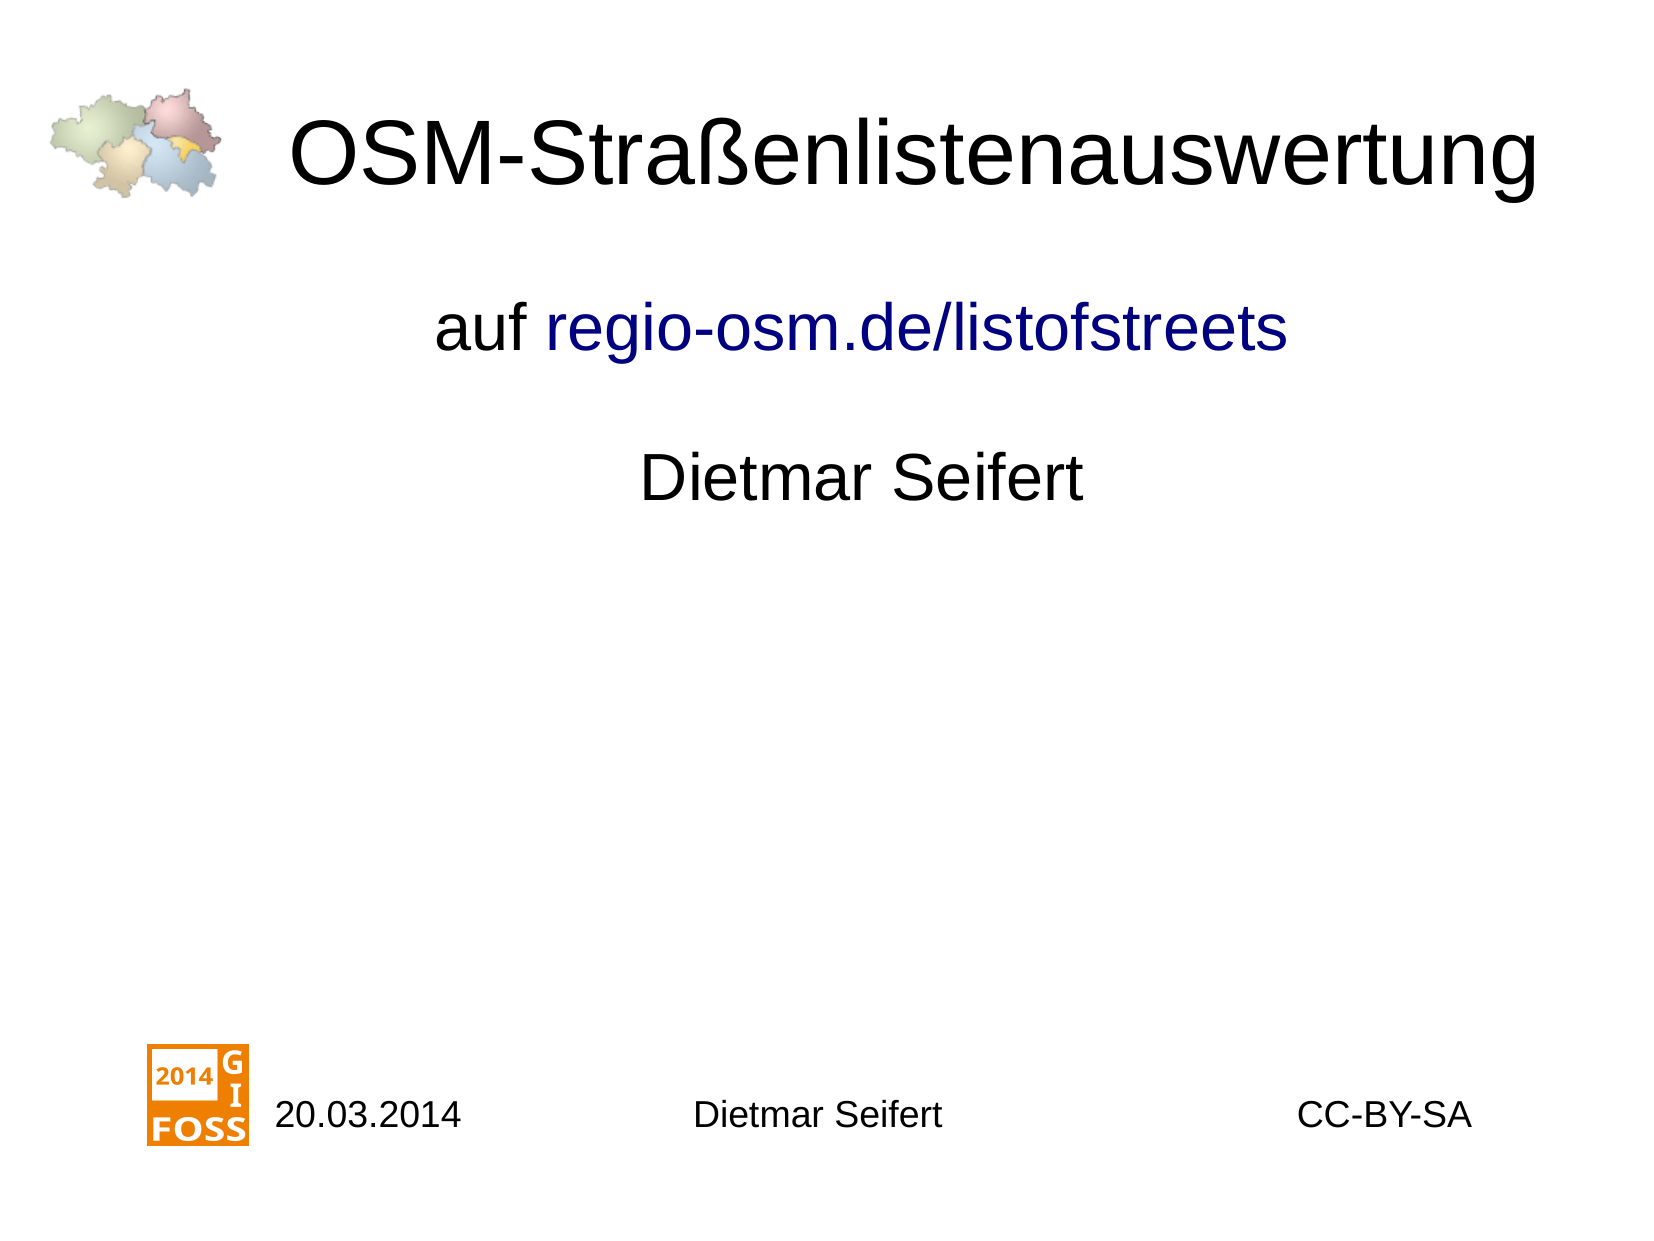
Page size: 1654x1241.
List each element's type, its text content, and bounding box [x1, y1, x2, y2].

picture [147, 1044, 249, 1146]
picture [11, 68, 250, 225]
list auf regio-osm.de/listofstreets Dietmar Seifert [82, 290, 1571, 1010]
title OSM-Straßenlistenauswertung [259, 49, 1571, 257]
text_box 20.03.2014 Dietmar Seifert CC-BY-SA [259, 1086, 1536, 1144]
